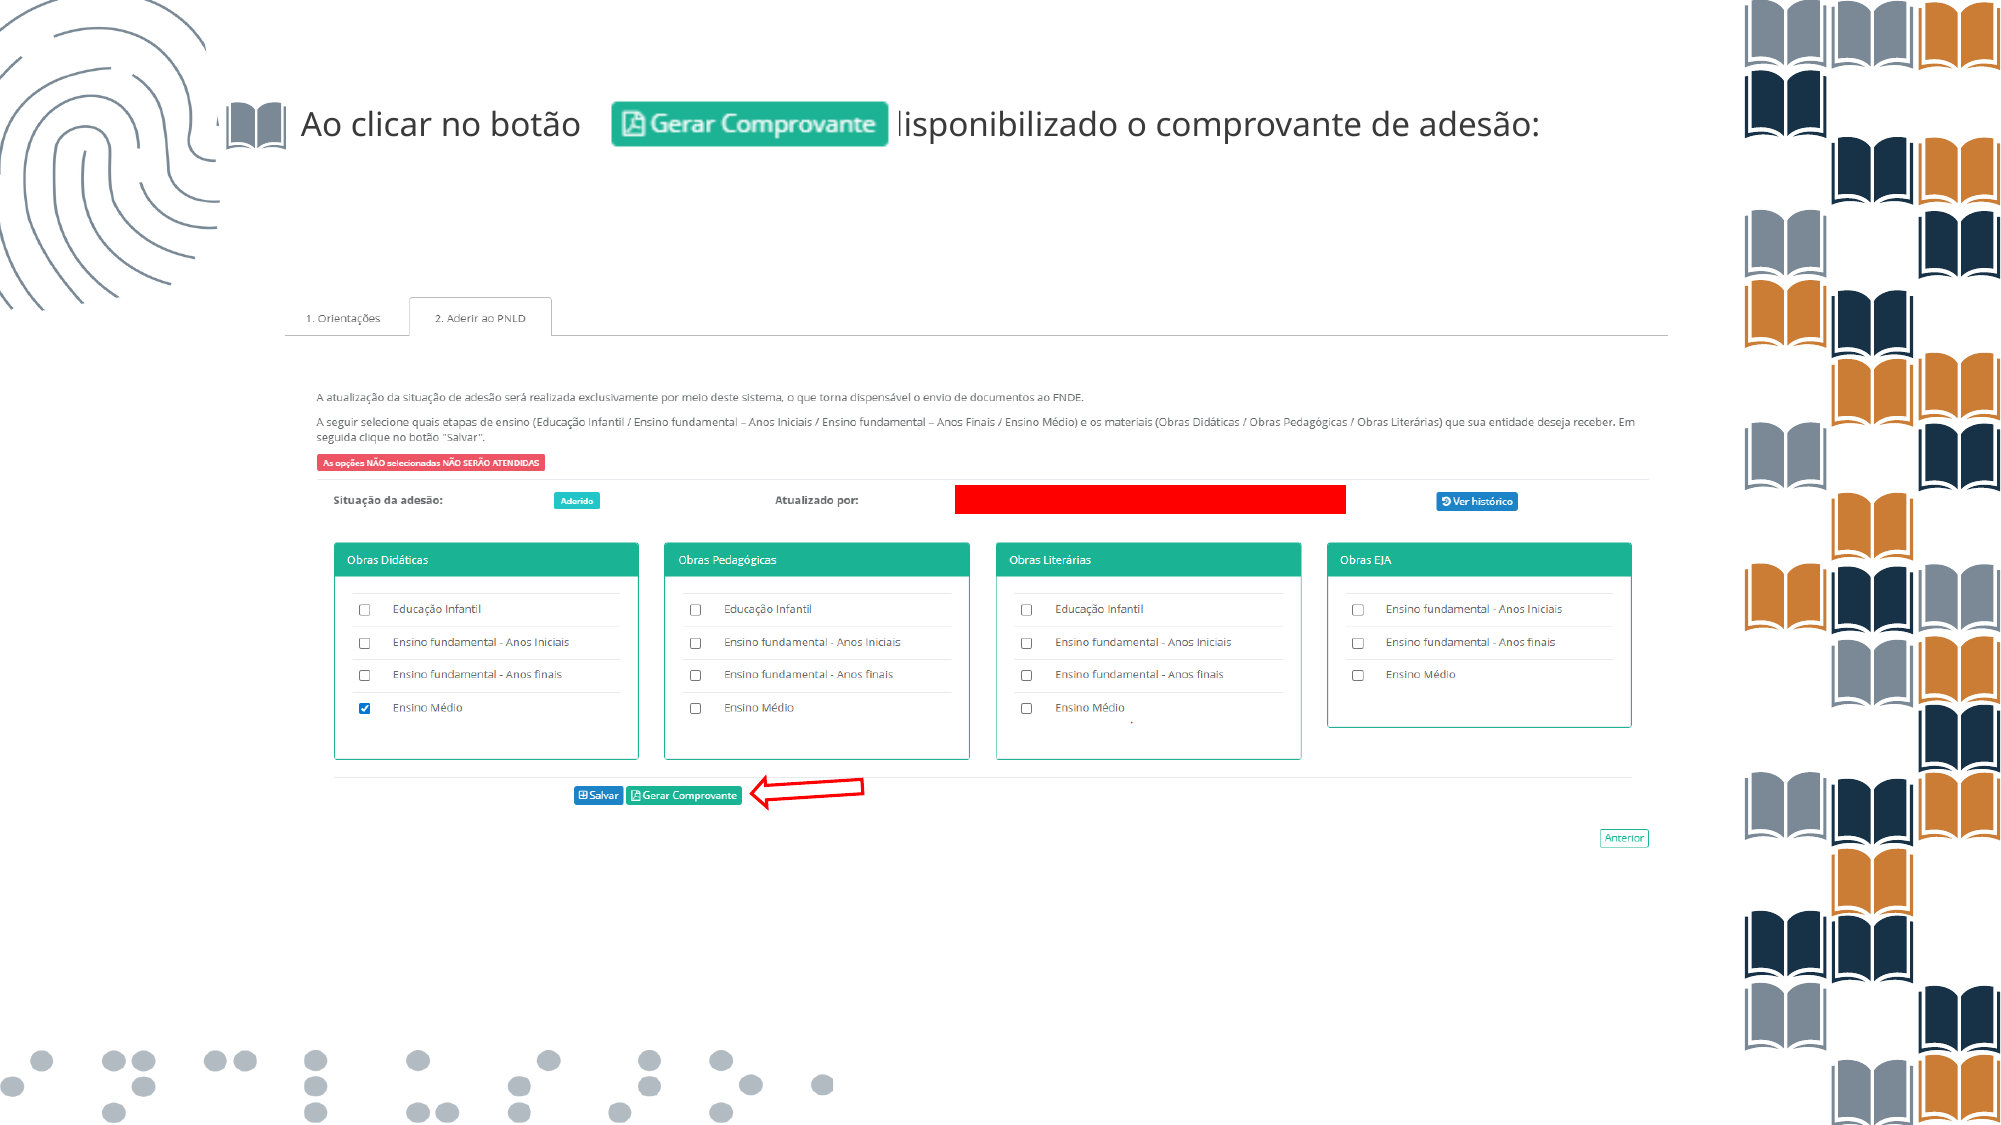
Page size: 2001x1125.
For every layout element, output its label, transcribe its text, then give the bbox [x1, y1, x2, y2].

text_box [1918, 349, 2000, 492]
text_box [1744, 560, 1827, 632]
text_box [1831, 152, 1914, 205]
text_box [0, 1050, 834, 1123]
text_box [1918, 561, 2000, 841]
text_box [1831, 1056, 1914, 1125]
text_box [1744, 419, 1827, 491]
text_box [1831, 287, 1914, 427]
text_box [1744, 0, 1827, 95]
text_box [1831, 489, 1914, 561]
text_box [1831, 0, 1914, 69]
text_box [0, 0, 246, 318]
picture [285, 288, 1668, 881]
text_box [1831, 775, 1914, 984]
text_box [1918, 982, 2000, 1123]
text_box [1744, 206, 1827, 348]
text_box [1831, 563, 1914, 635]
text_box [1918, 207, 2000, 279]
text_box [1744, 769, 1827, 840]
text_box [226, 100, 285, 150]
text_box [1744, 907, 1827, 1051]
text_box [956, 487, 1345, 512]
text_box Ao clicar no botão será disponibilizado o comprovante de adesão: [285, 95, 2000, 152]
text_box [1918, 152, 2000, 206]
text_box [1831, 636, 1914, 708]
picture [608, 98, 899, 149]
text_box [1918, 0, 2000, 71]
